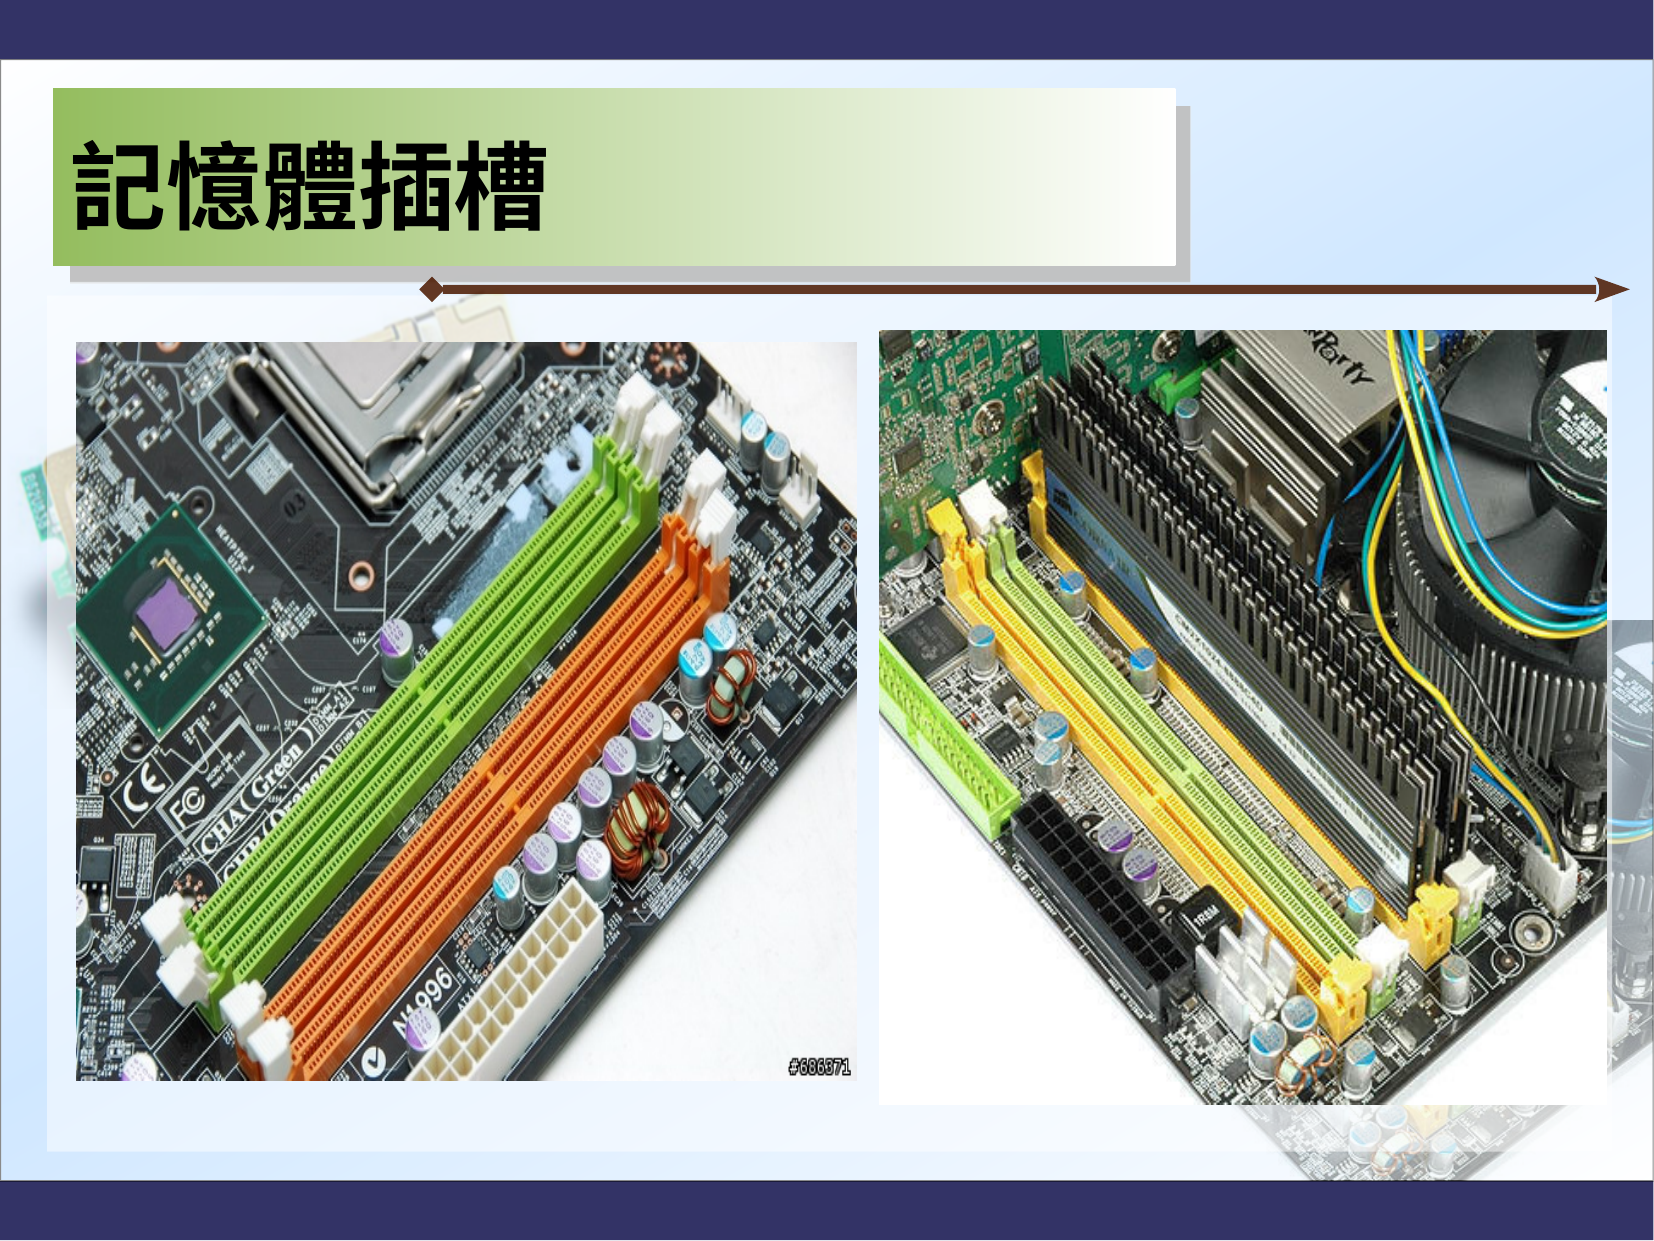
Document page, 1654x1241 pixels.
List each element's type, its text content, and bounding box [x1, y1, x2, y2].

picture [76, 342, 857, 1081]
title 記憶體插槽 [70, 76, 1654, 284]
picture [879, 330, 1607, 1105]
